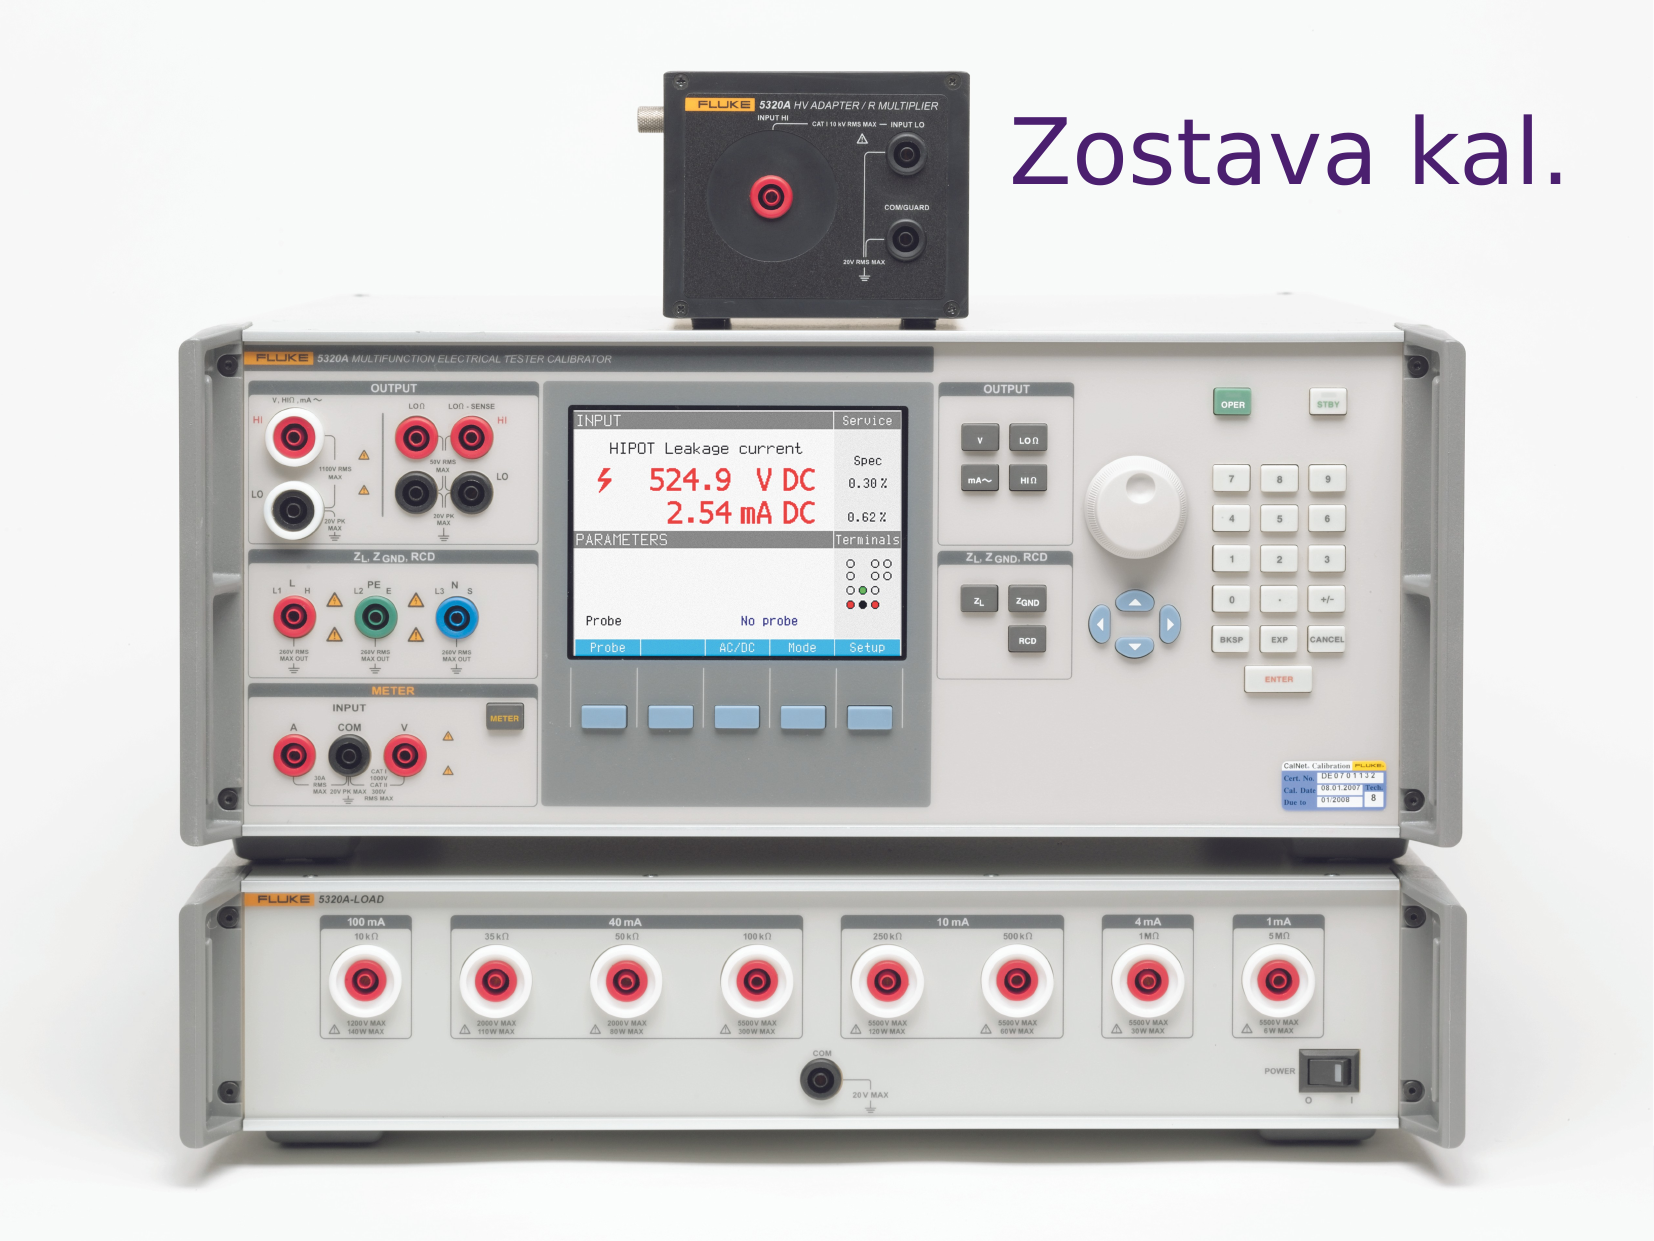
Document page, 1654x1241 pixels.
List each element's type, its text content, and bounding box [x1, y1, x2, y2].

picture [0, 0, 1654, 1241]
title Zostava kal. [82, 49, 1571, 257]
